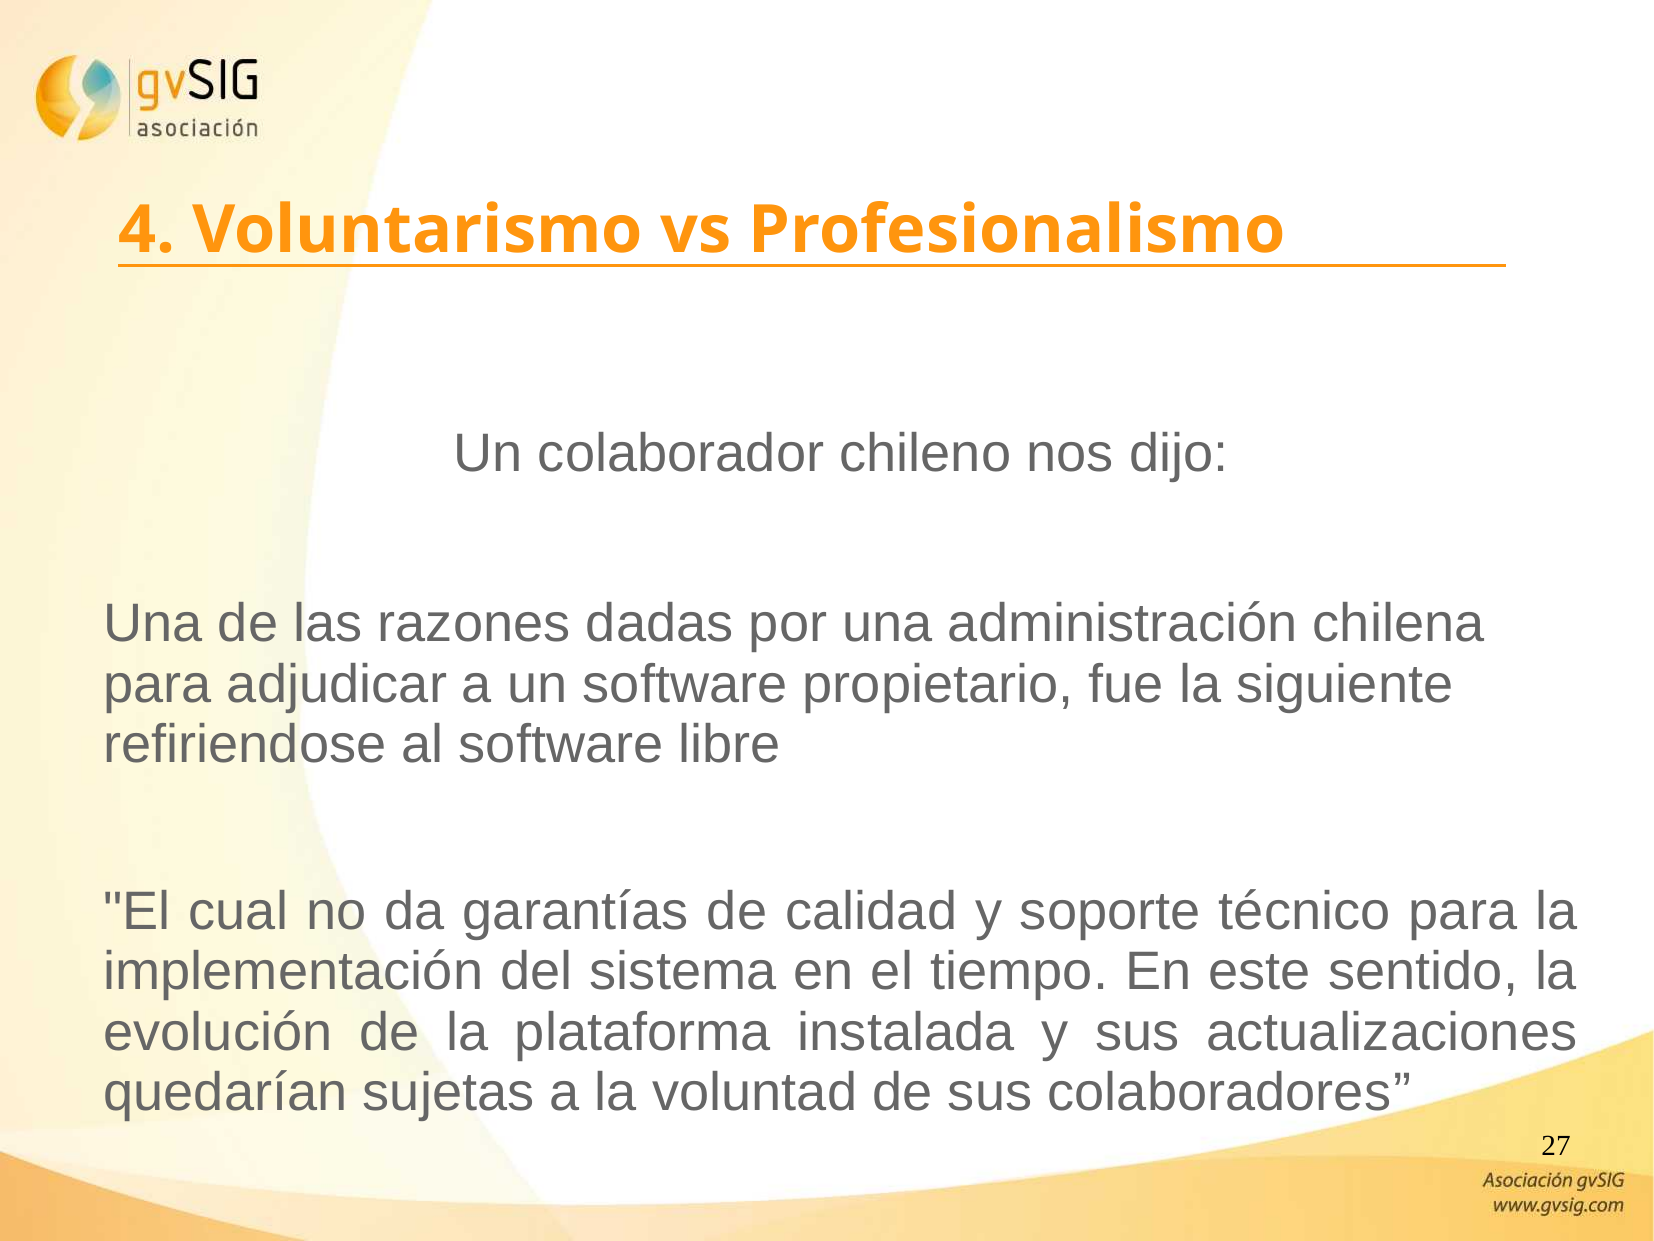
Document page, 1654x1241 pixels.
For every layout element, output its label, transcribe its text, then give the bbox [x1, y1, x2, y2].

title 4. Voluntarismo vs Profesionalismo [118, 177, 1607, 276]
picture [0, 0, 1654, 1241]
text_box Un colaborador chileno nos dijo: Una de las razones dadas por una administración chilena para adjudicar a un software propietario, fue la siguiente refiriendose al software libre "El cual no da garantías de calidad y soporte técnico para la implementación del sistema en el tiempo. En este sentido, la evolución de la plataforma instalada y sus actualizaciones quedarían sujetas a la voluntad de sus colaboradores” [88, 324, 1595, 1130]
